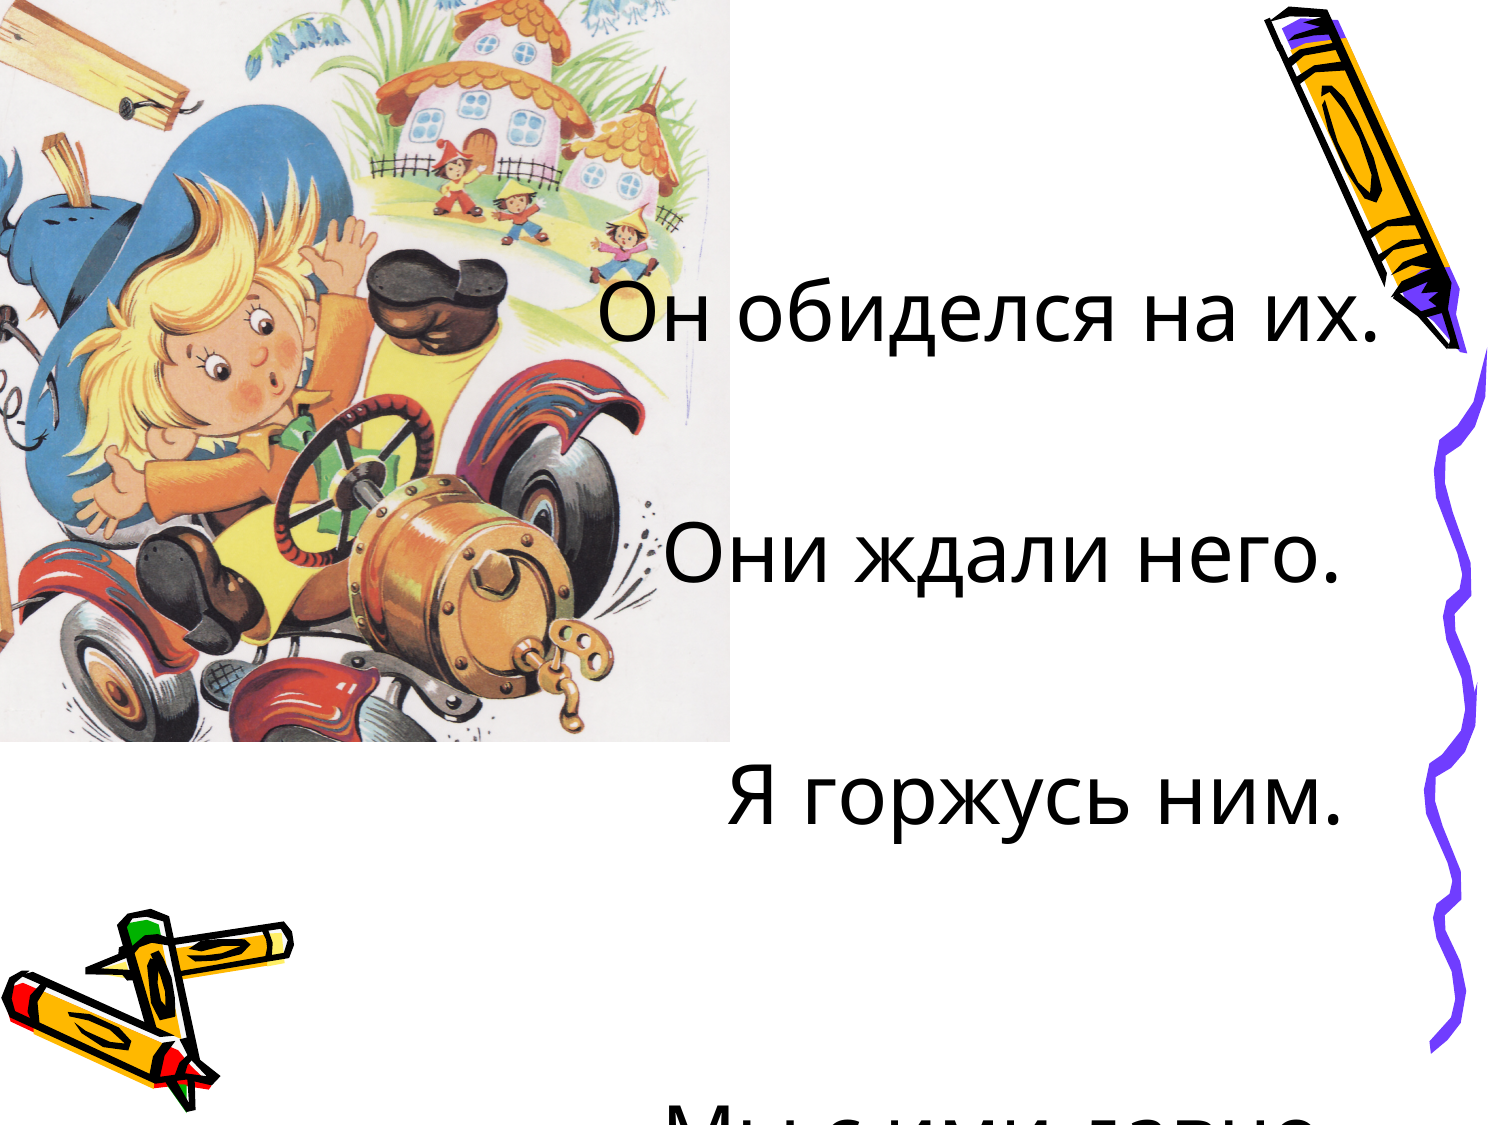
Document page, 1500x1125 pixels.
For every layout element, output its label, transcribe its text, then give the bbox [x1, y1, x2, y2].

list Он обиделся на их. Они ждали него. Я горжусь ним. Мы с ими давно дружили. [537, 90, 1500, 1125]
picture [0, 0, 730, 742]
